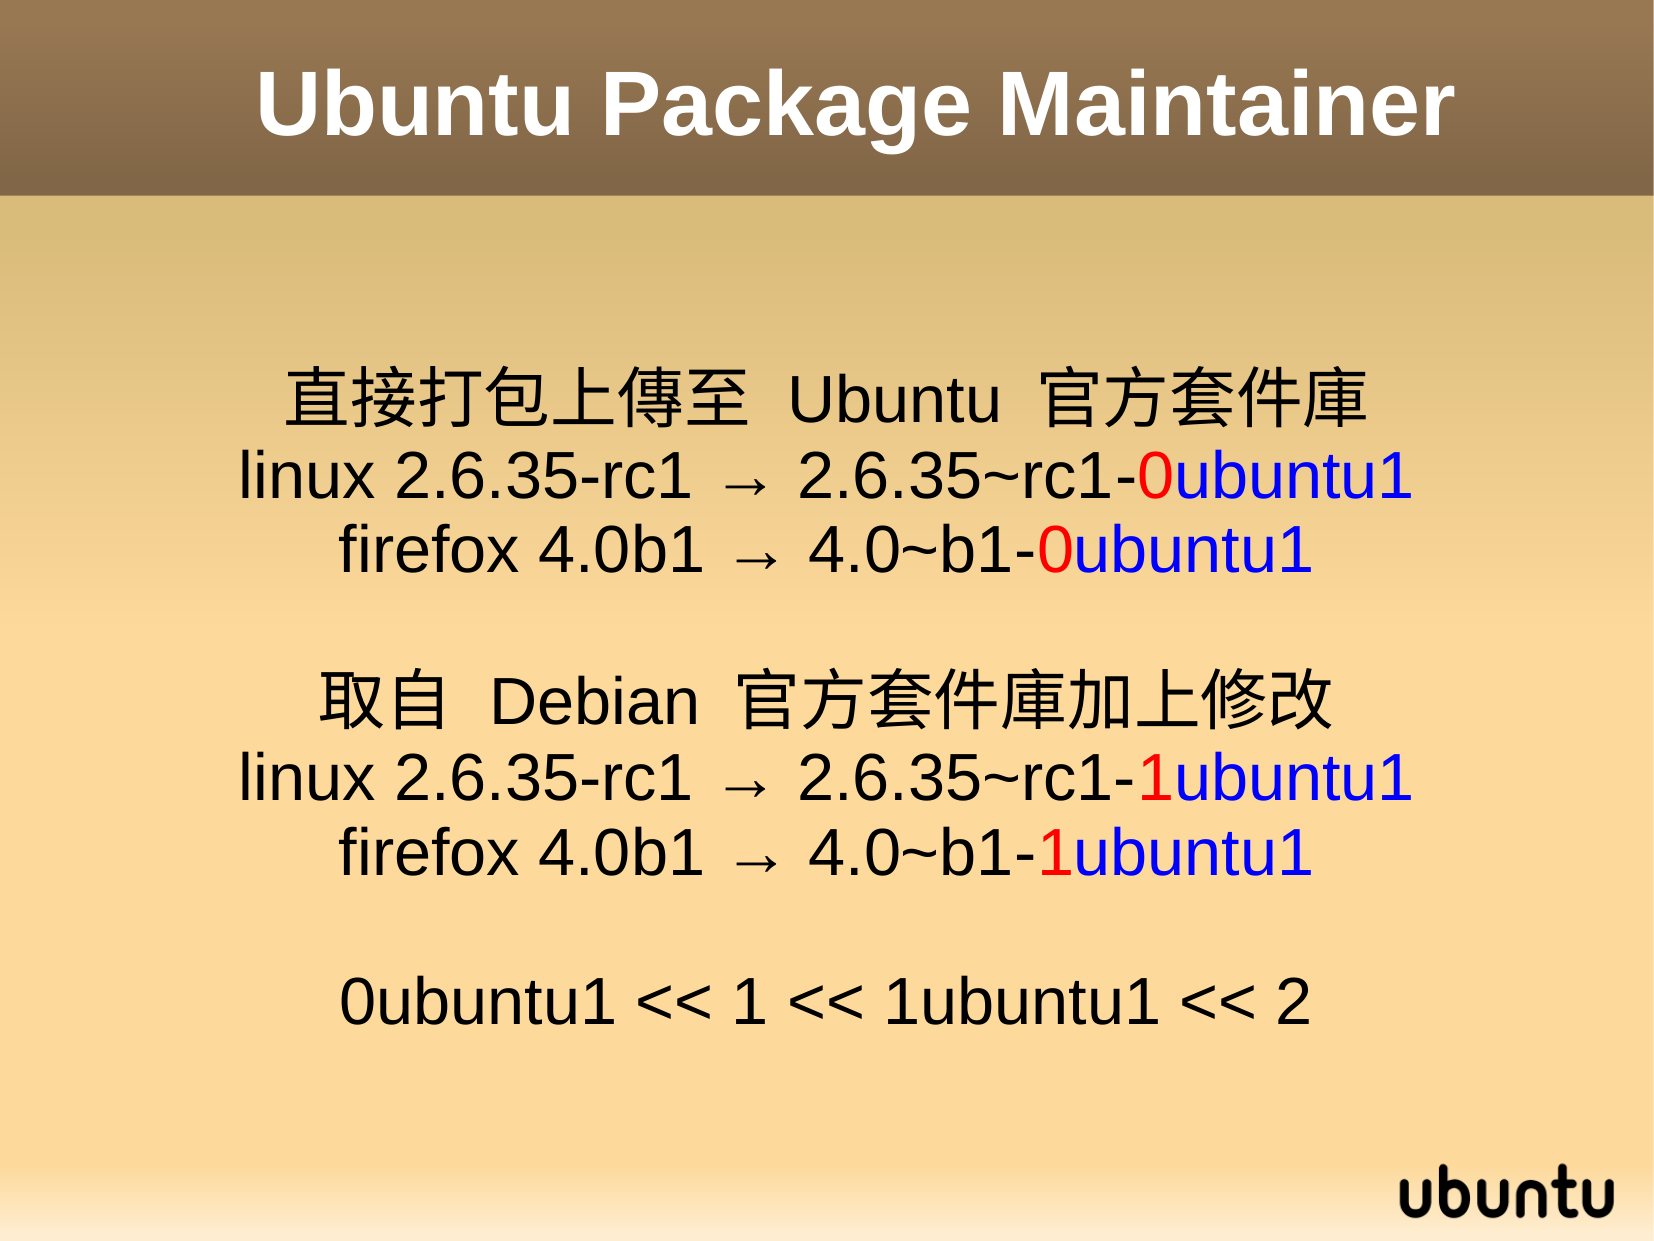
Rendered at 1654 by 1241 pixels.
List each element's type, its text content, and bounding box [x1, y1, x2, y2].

subtitle 直接打包上傳至 Ubuntu 官方套件庫 linux 2.6.35-rc1 → 2.6.35~rc1-0ubuntu1 firefox 4.0b1 → 4.0~b1-0ubuntu1 取自 Debian 官方套件庫加上修改 linux 2.6.35-rc1 → 2.6.35~rc1-1ubuntu1 firefox 4.0b1 → 4.0~b1-1ubuntu1 0ubuntu1 << 1 << 1ubuntu1 << 2 [82, 297, 1571, 1102]
picture [0, 0, 1654, 1241]
title Ubuntu Package Maintainer [76, 7, 1565, 200]
